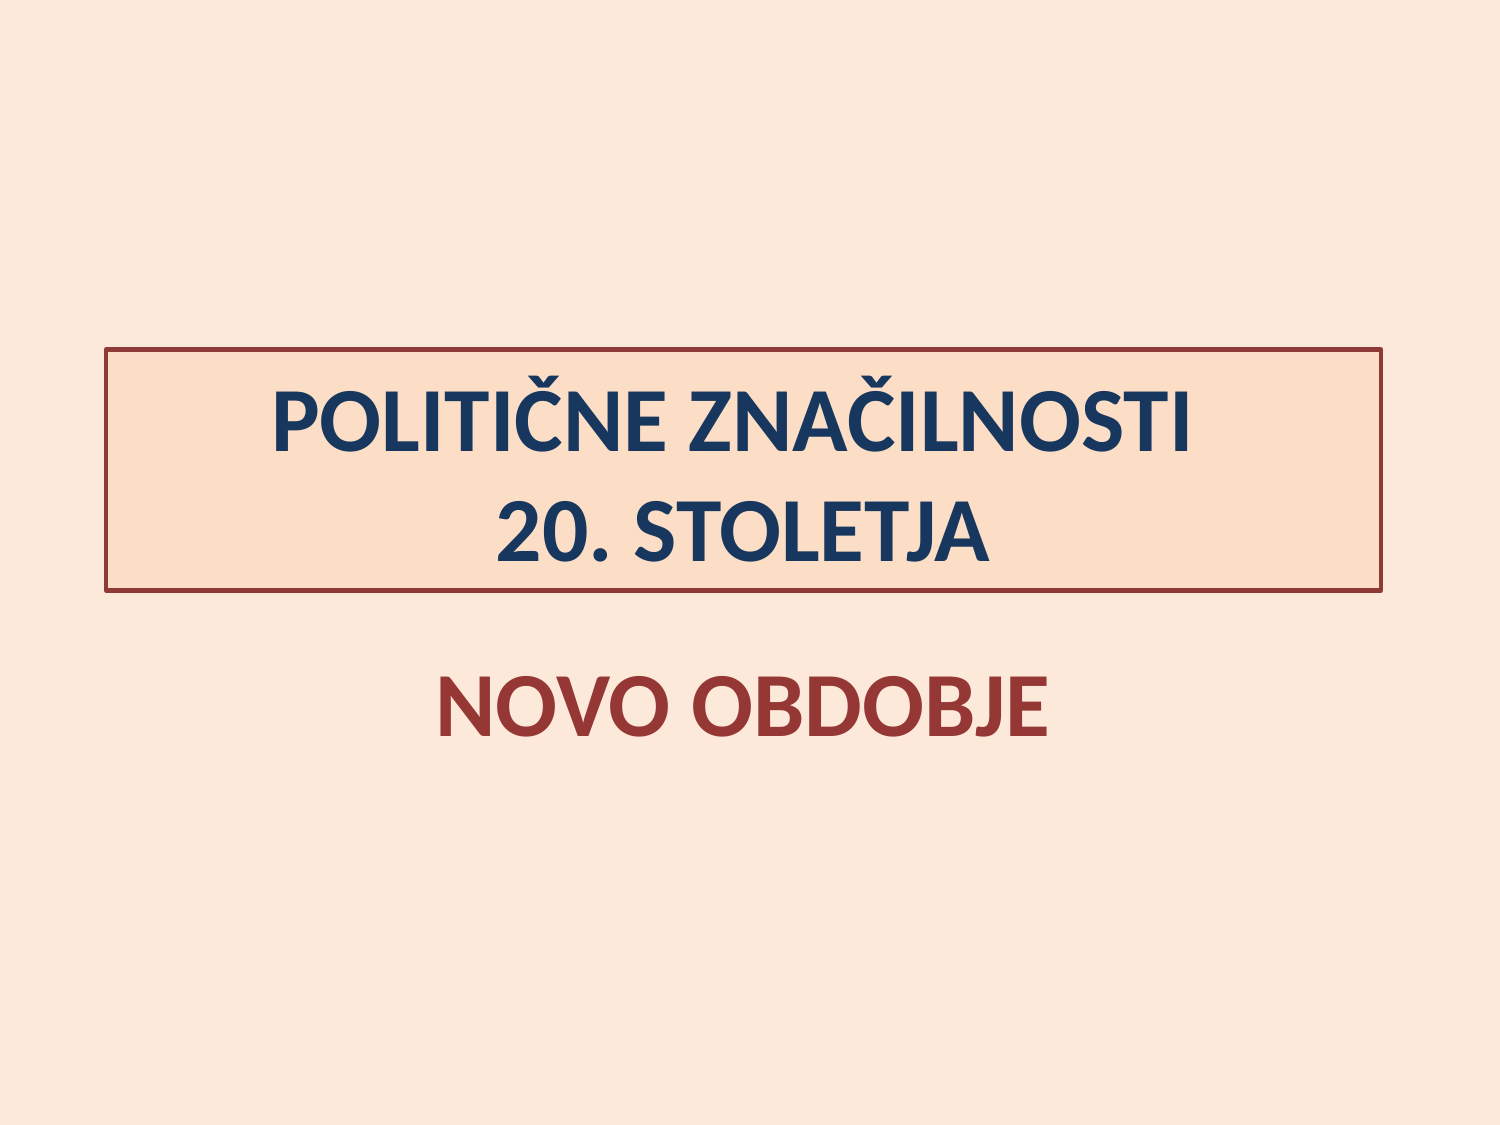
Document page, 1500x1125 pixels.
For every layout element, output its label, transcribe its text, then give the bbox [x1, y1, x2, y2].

title POLITIČNE ZNAČILNOSTI 20. STOLETJA [106, 349, 1381, 591]
subtitle NOVO OBDOBJE [218, 637, 1269, 925]
